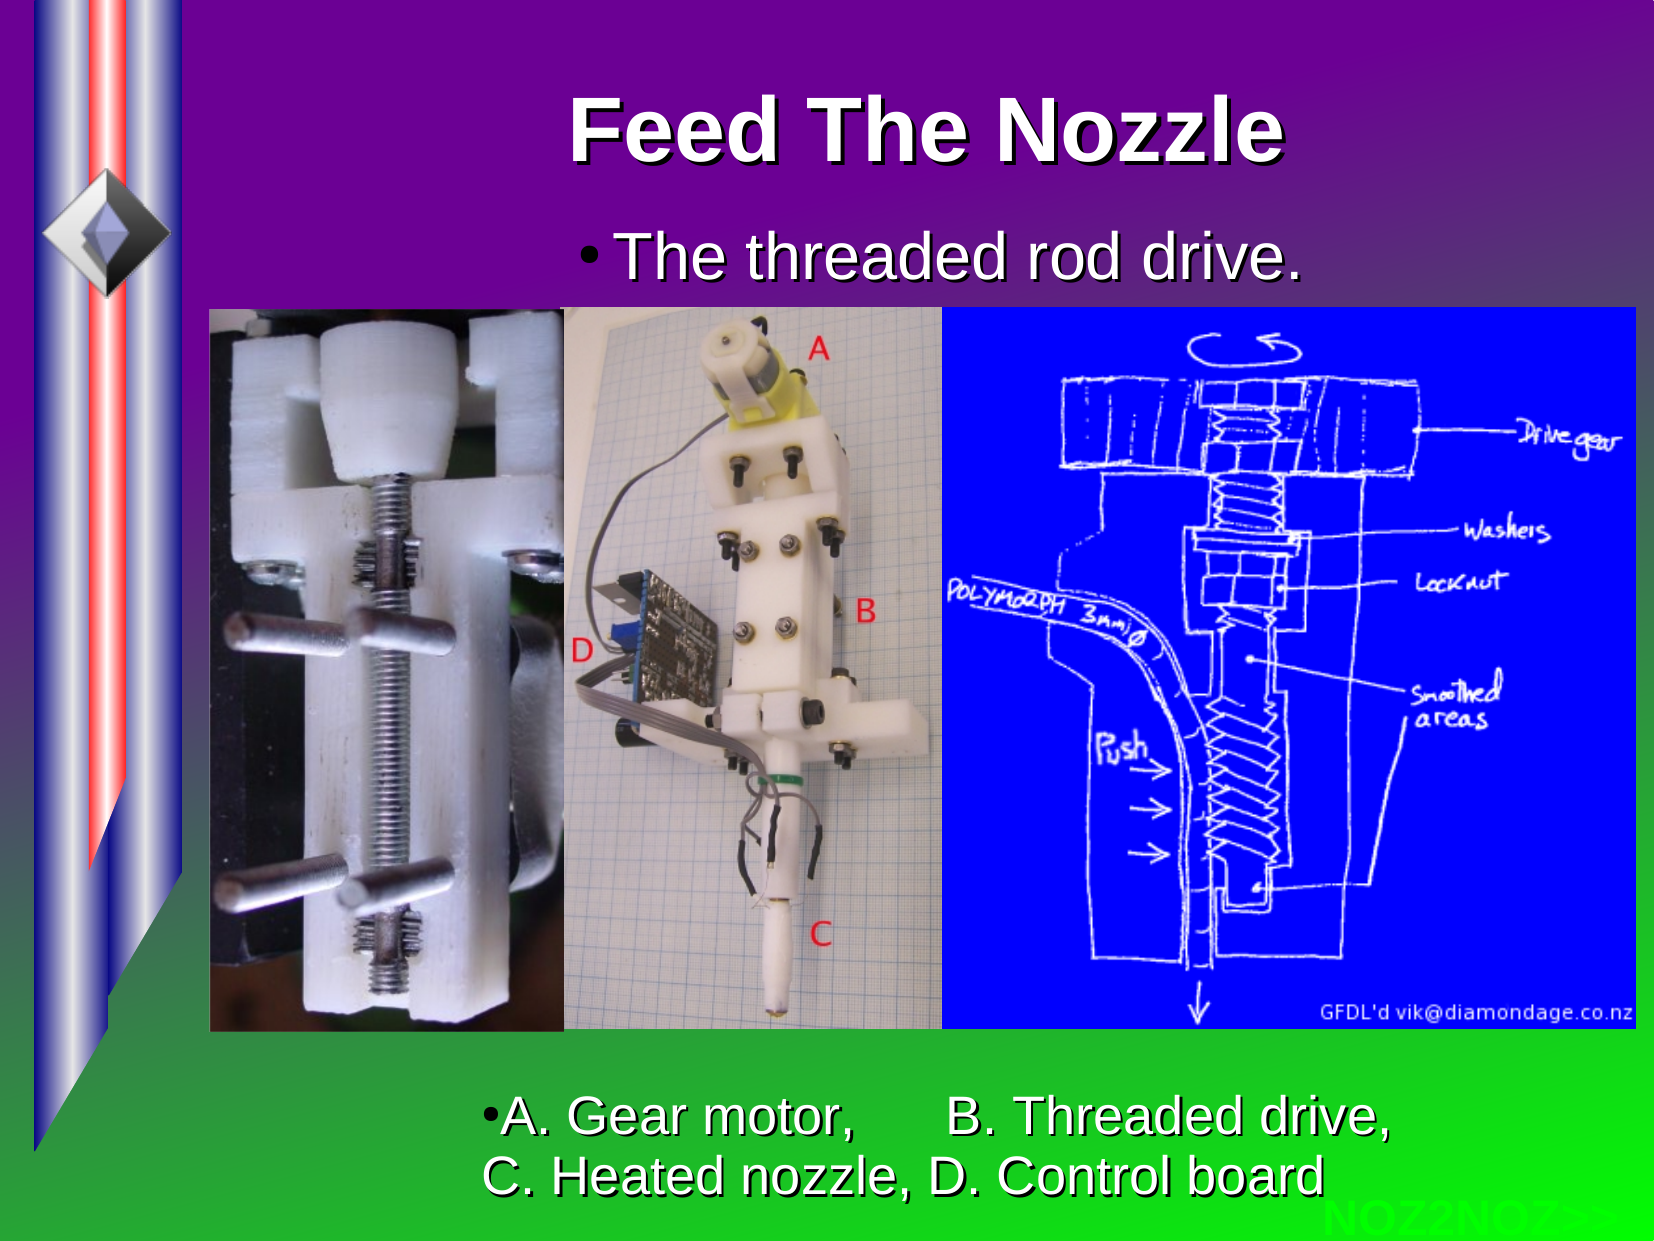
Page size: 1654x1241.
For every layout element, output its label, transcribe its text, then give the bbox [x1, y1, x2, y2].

picture [40, 165, 174, 299]
text_box The threaded rod drive. [295, 194, 1517, 319]
picture [209, 307, 1636, 1032]
title Feed The Nozzle [196, 26, 1603, 234]
text_box NOZ2NOZ>> [600, 1183, 1620, 1241]
text_box A. Gear motor, B. Threaded drive, C. Heated nozzle, D. Control board [339, 1078, 1561, 1214]
